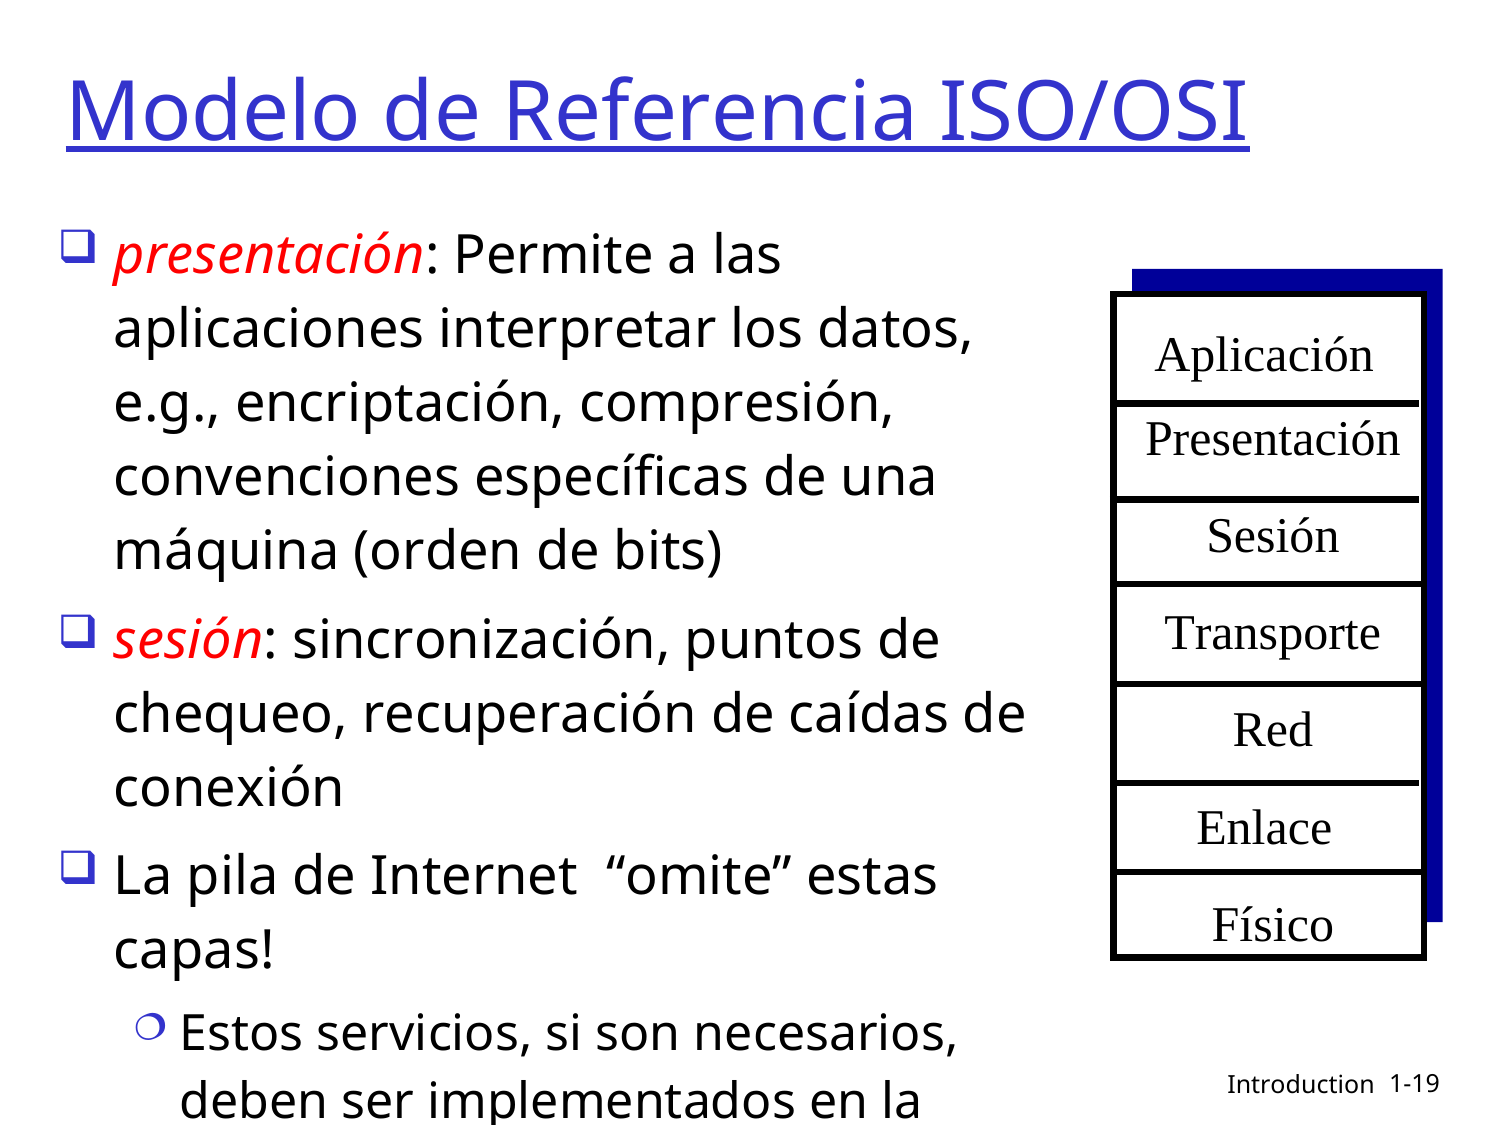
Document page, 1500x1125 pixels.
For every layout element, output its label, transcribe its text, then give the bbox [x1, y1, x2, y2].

text_box Introduction [914, 1060, 1390, 1109]
title Modelo de Referencia ISO/OSI [65, 21, 1323, 195]
list presentación: Permite a las aplicaciones interpretar los datos, e.g., encriptación, compresión, convenciones específicas de una máquina (orden de bits) sesión: sincronización, puntos de chequeo, recuperación de caídas de conexión La pila de Internet “omite” estas capas! Estos servicios, si son necesarios, deben ser implementados en la aplicación. [57, 215, 1077, 1068]
text_box 1-<number> [1365, 1060, 1477, 1106]
text_box [1113, 268, 1443, 923]
text_box Aplicación Presentación Sesión Transporte Red Enlace Físico [1101, 329, 1427, 958]
